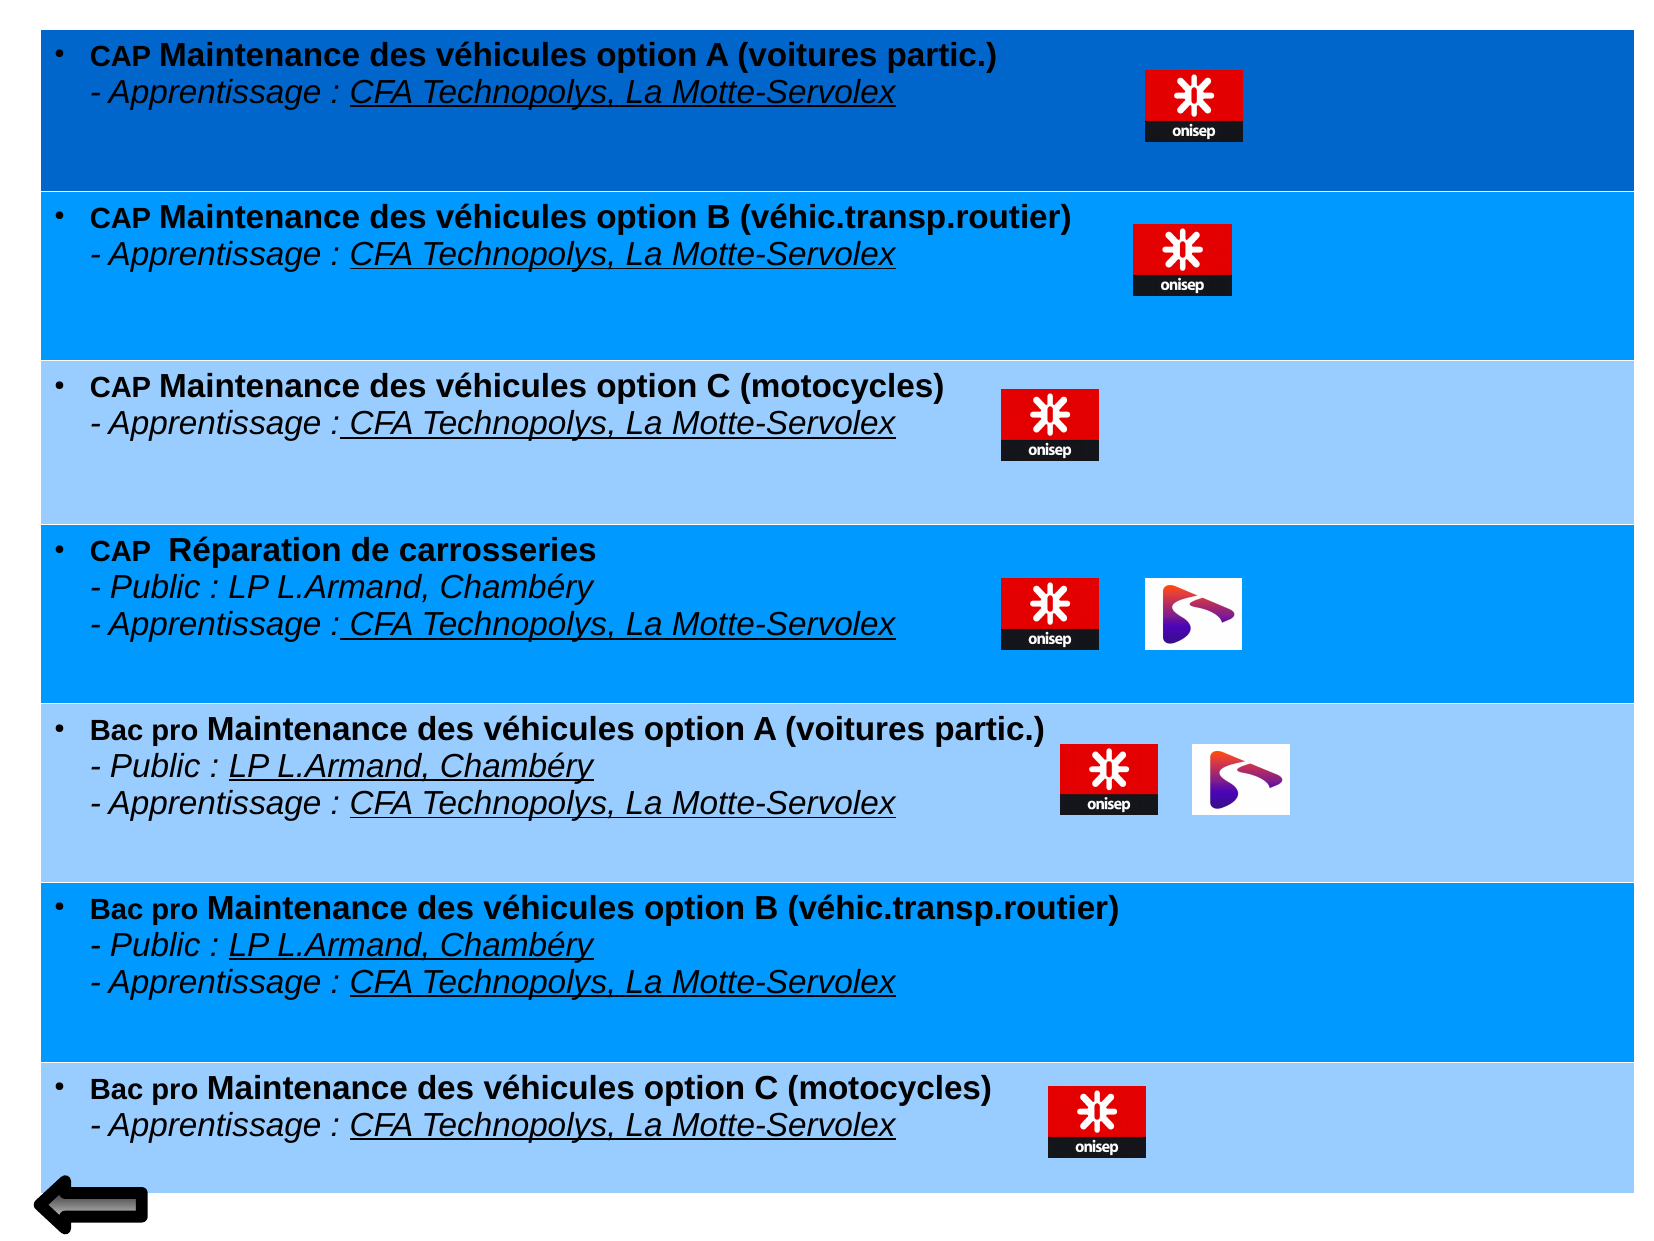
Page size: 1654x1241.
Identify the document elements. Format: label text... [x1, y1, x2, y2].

table_cell CAP Réparation de carrosseries - Public : LP L.Armand, Chambéry - Apprentissage : CFA Technopolys, La Motte-Servolex [41, 525, 1634, 703]
picture [1060, 744, 1158, 815]
picture [1192, 744, 1290, 815]
picture [1133, 224, 1232, 296]
table_cell CAP Maintenance des véhicules option C (motocycles) - Apprentissage : CFA Technopolys, La Motte-Servolex [41, 361, 1634, 524]
table_cell CAP Maintenance des véhicules option B (véhic.transp.routier) - Apprentissage : CFA Technopolys, La Motte-Servolex [41, 192, 1634, 360]
picture [1048, 1086, 1146, 1158]
picture [1145, 578, 1242, 650]
table_cell Bac pro Maintenance des véhicules option C (motocycles) - Apprentissage : CFA Technopolys, La Motte-Servolex [41, 1063, 1634, 1193]
table_cell Bac pro Maintenance des véhicules option A (voitures partic.) - Public : LP L.Armand, Chambéry - Apprentissage : CFA Technopolys, La Motte-Servolex [41, 704, 1634, 882]
picture [1001, 389, 1099, 461]
table_cell Bac pro Maintenance des véhicules option B (véhic.transp.routier) - Public : LP L.Armand, Chambéry - Apprentissage : CFA Technopolys, La Motte-Servolex [41, 883, 1634, 1062]
picture [1145, 70, 1243, 142]
picture [1001, 578, 1099, 650]
table_header CAP Maintenance des véhicules option A (voitures partic.) - Apprentissage : CFA Technopolys, La Motte-Servolex [41, 30, 1634, 191]
